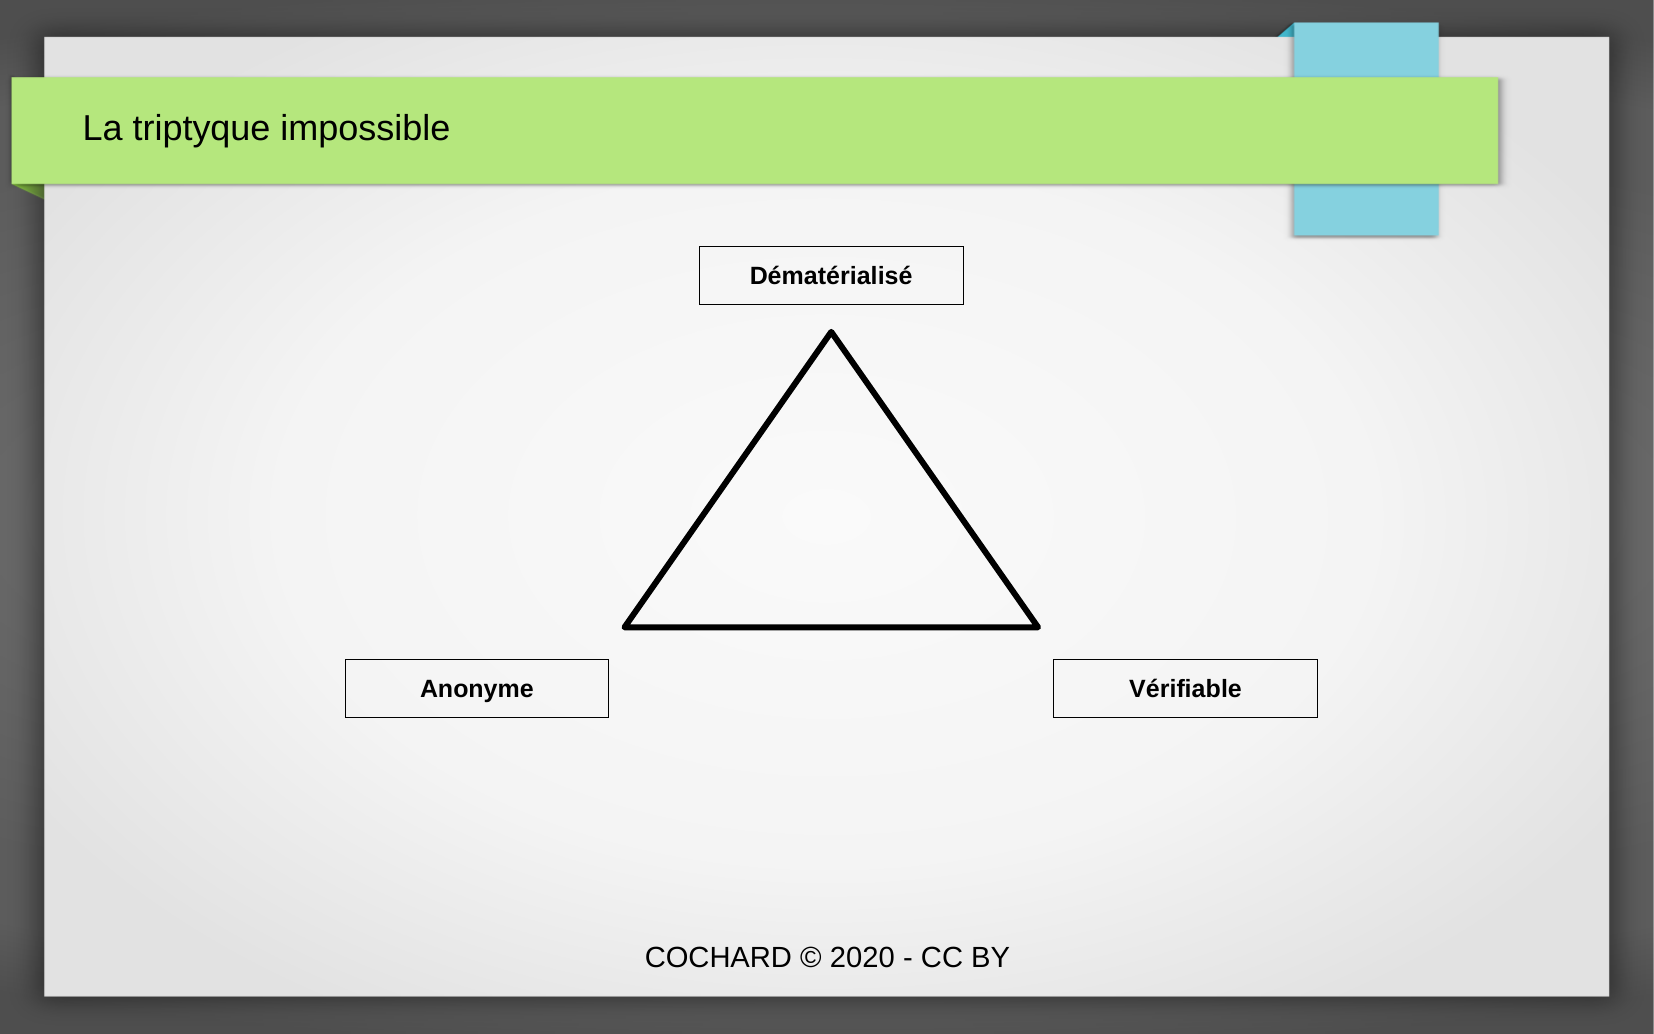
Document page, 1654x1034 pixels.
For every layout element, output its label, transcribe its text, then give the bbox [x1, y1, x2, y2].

text_box Vérifiable [1053, 659, 1318, 718]
text_box Dématérialisé [699, 246, 964, 305]
title La triptyque impossible [82, 78, 1264, 178]
picture [0, 0, 1654, 1034]
text_box Anonyme [345, 659, 609, 718]
subtitle [82, 249, 1571, 849]
